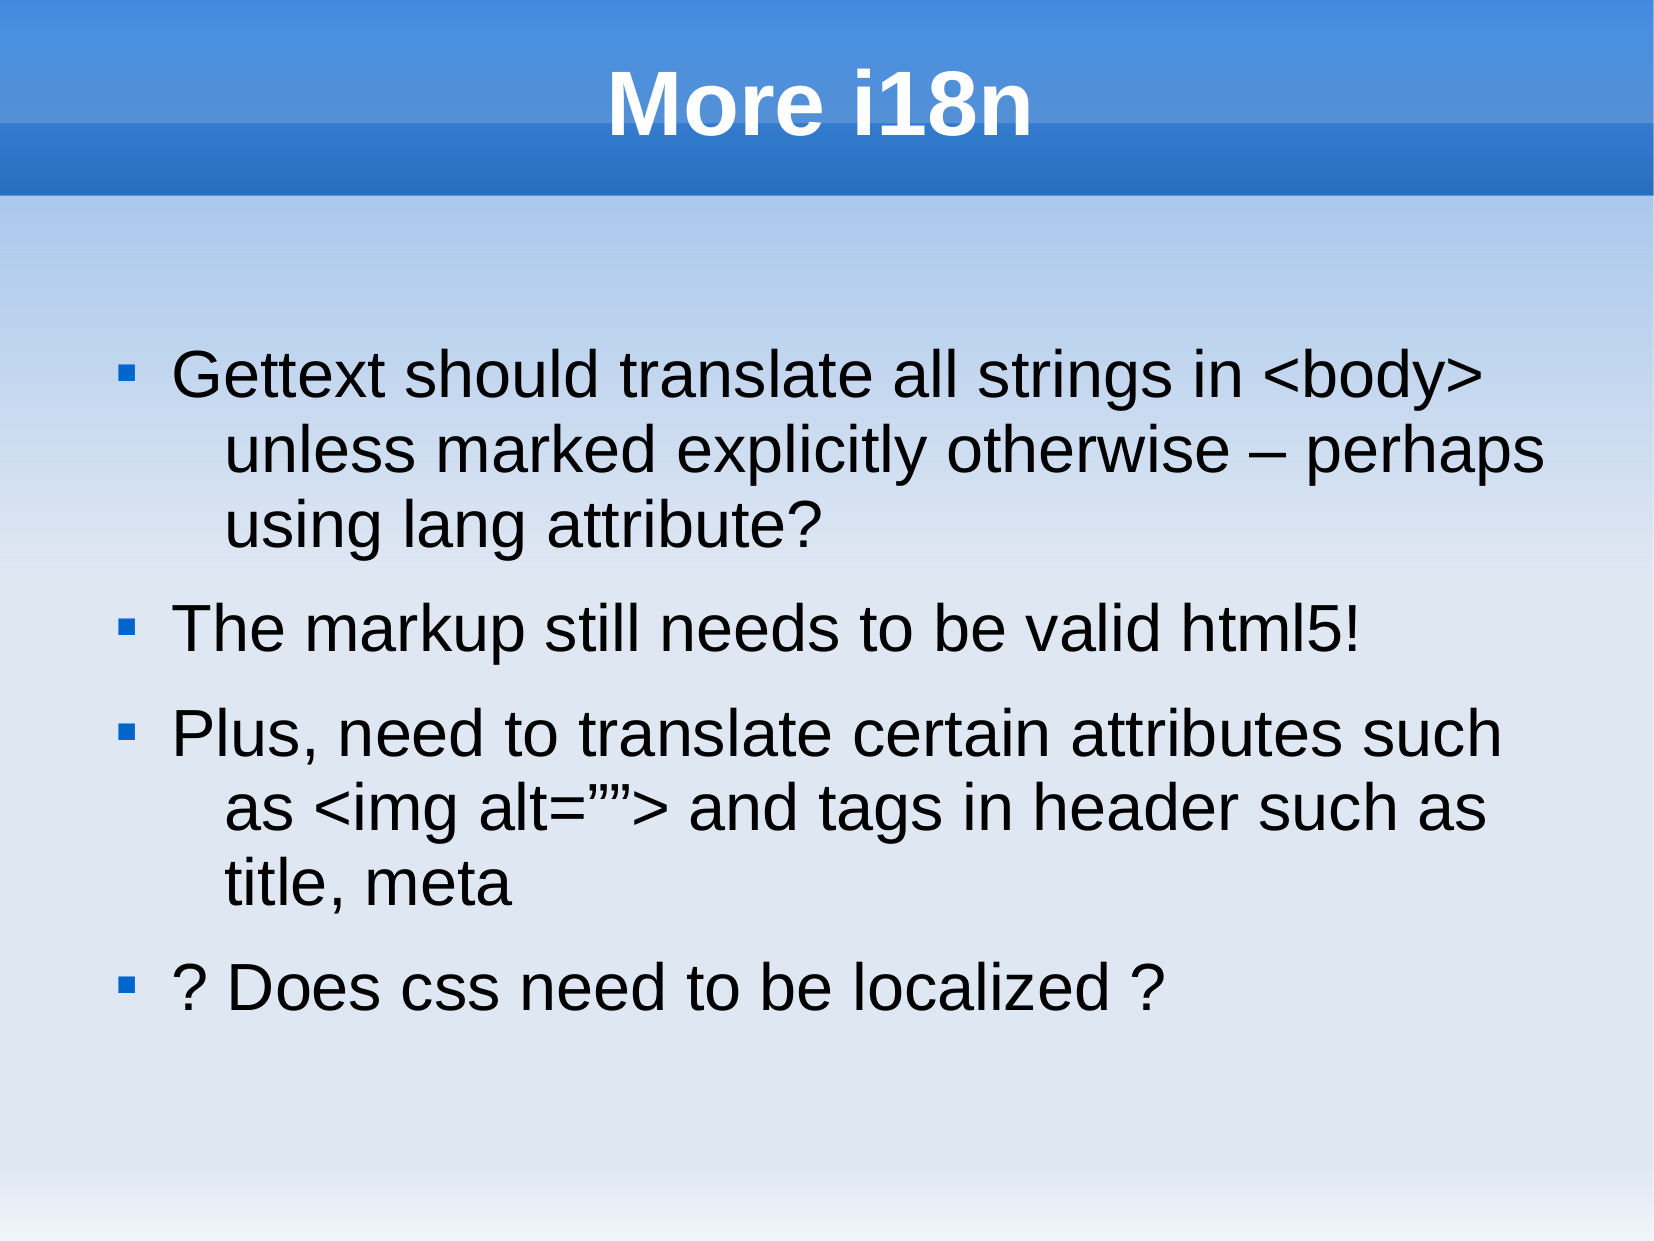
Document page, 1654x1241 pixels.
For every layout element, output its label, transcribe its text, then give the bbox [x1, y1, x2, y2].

list Gettext should translate all strings in <body> unless marked explicitly otherwise – perhaps using lang attribute? The markup still needs to be valid html5! Plus, need to translate certain attributes such as <img alt=””> and tags in header such as title, meta ? Does css need to be localized ? [82, 337, 1571, 1241]
title More i18n [76, 0, 1565, 208]
picture [0, 0, 1654, 1241]
